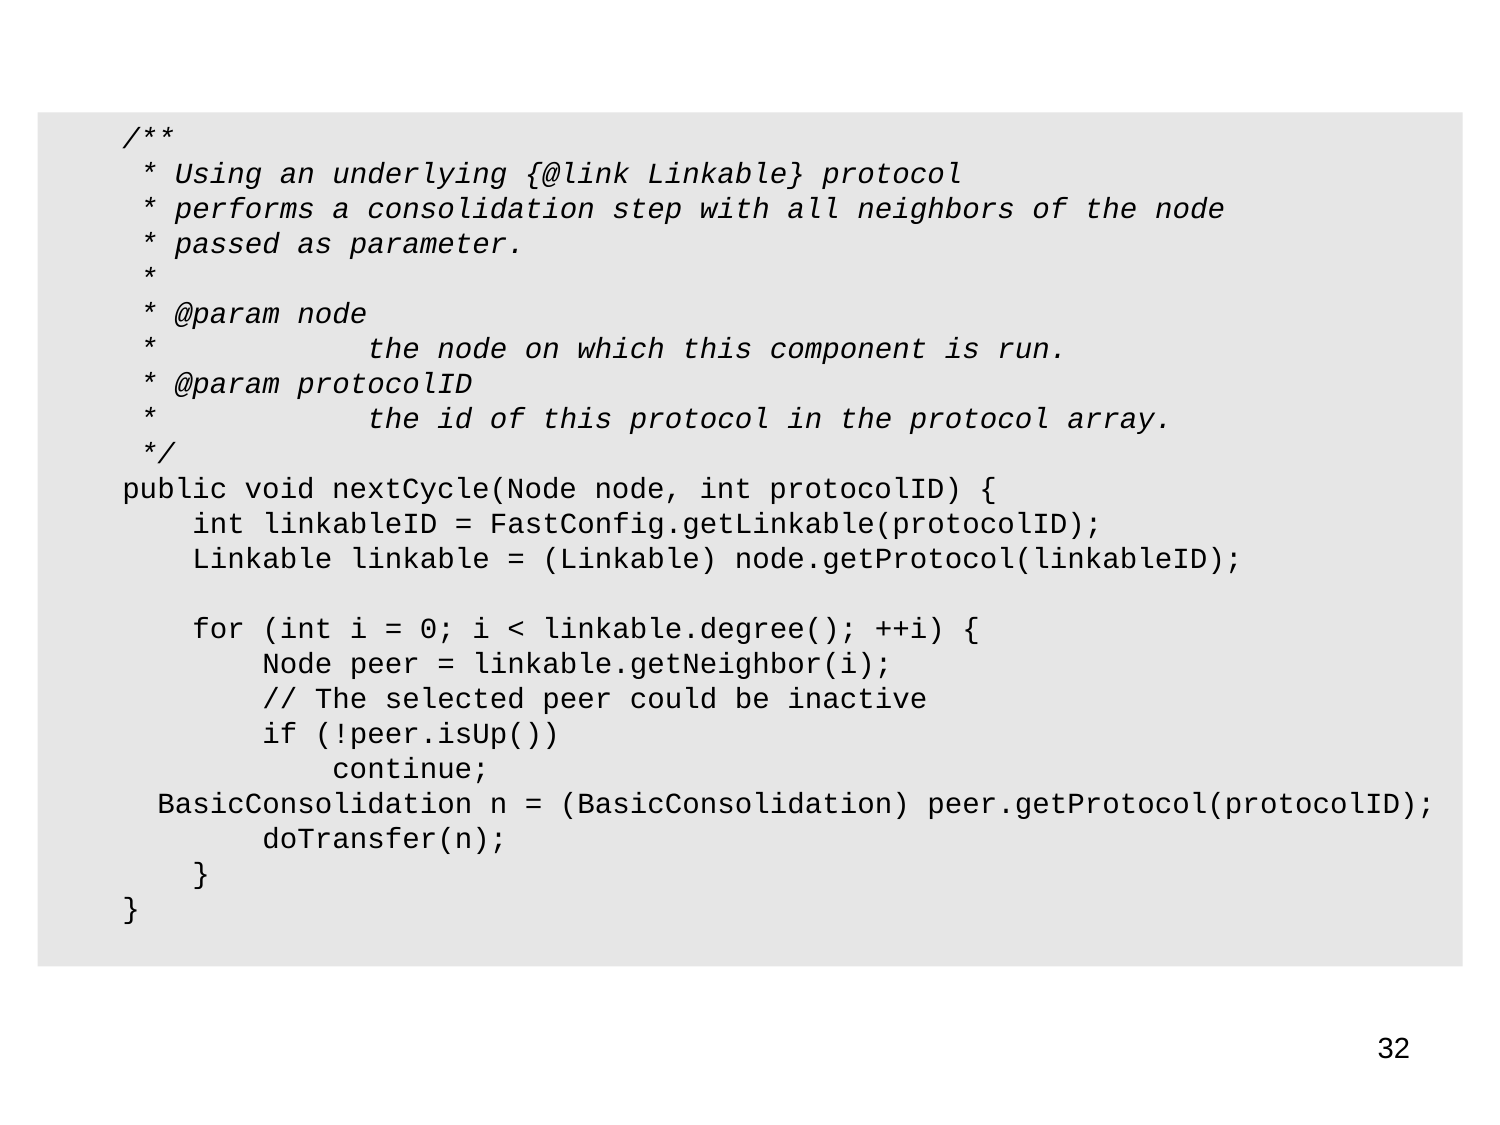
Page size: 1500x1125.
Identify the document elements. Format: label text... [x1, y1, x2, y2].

text_box [152, 140, 1428, 216]
text_box /** * Using an underlying {@link Linkable} protocol * performs a consolidation step with all neighbors of the node * passed as parameter. * * @param node * the node on which this component is run. * @param protocolID * the id of this protocol in the protocol array. */ public void nextCycle(Node node, int protocolID) { int linkableID = FastConfig.getLinkable(protocolID); Linkable linkable = (Linkable) node.getProtocol(linkableID); for (int i = 0; i < linkable.degree(); ++i) { Node peer = linkable.getNeighbor(i); // The selected peer could be inactive if (!peer.isUp()) continue; BasicConsolidation n = (BasicConsolidation) peer.getProtocol(protocolID); doTransfer(n); } } [37, 112, 1463, 967]
